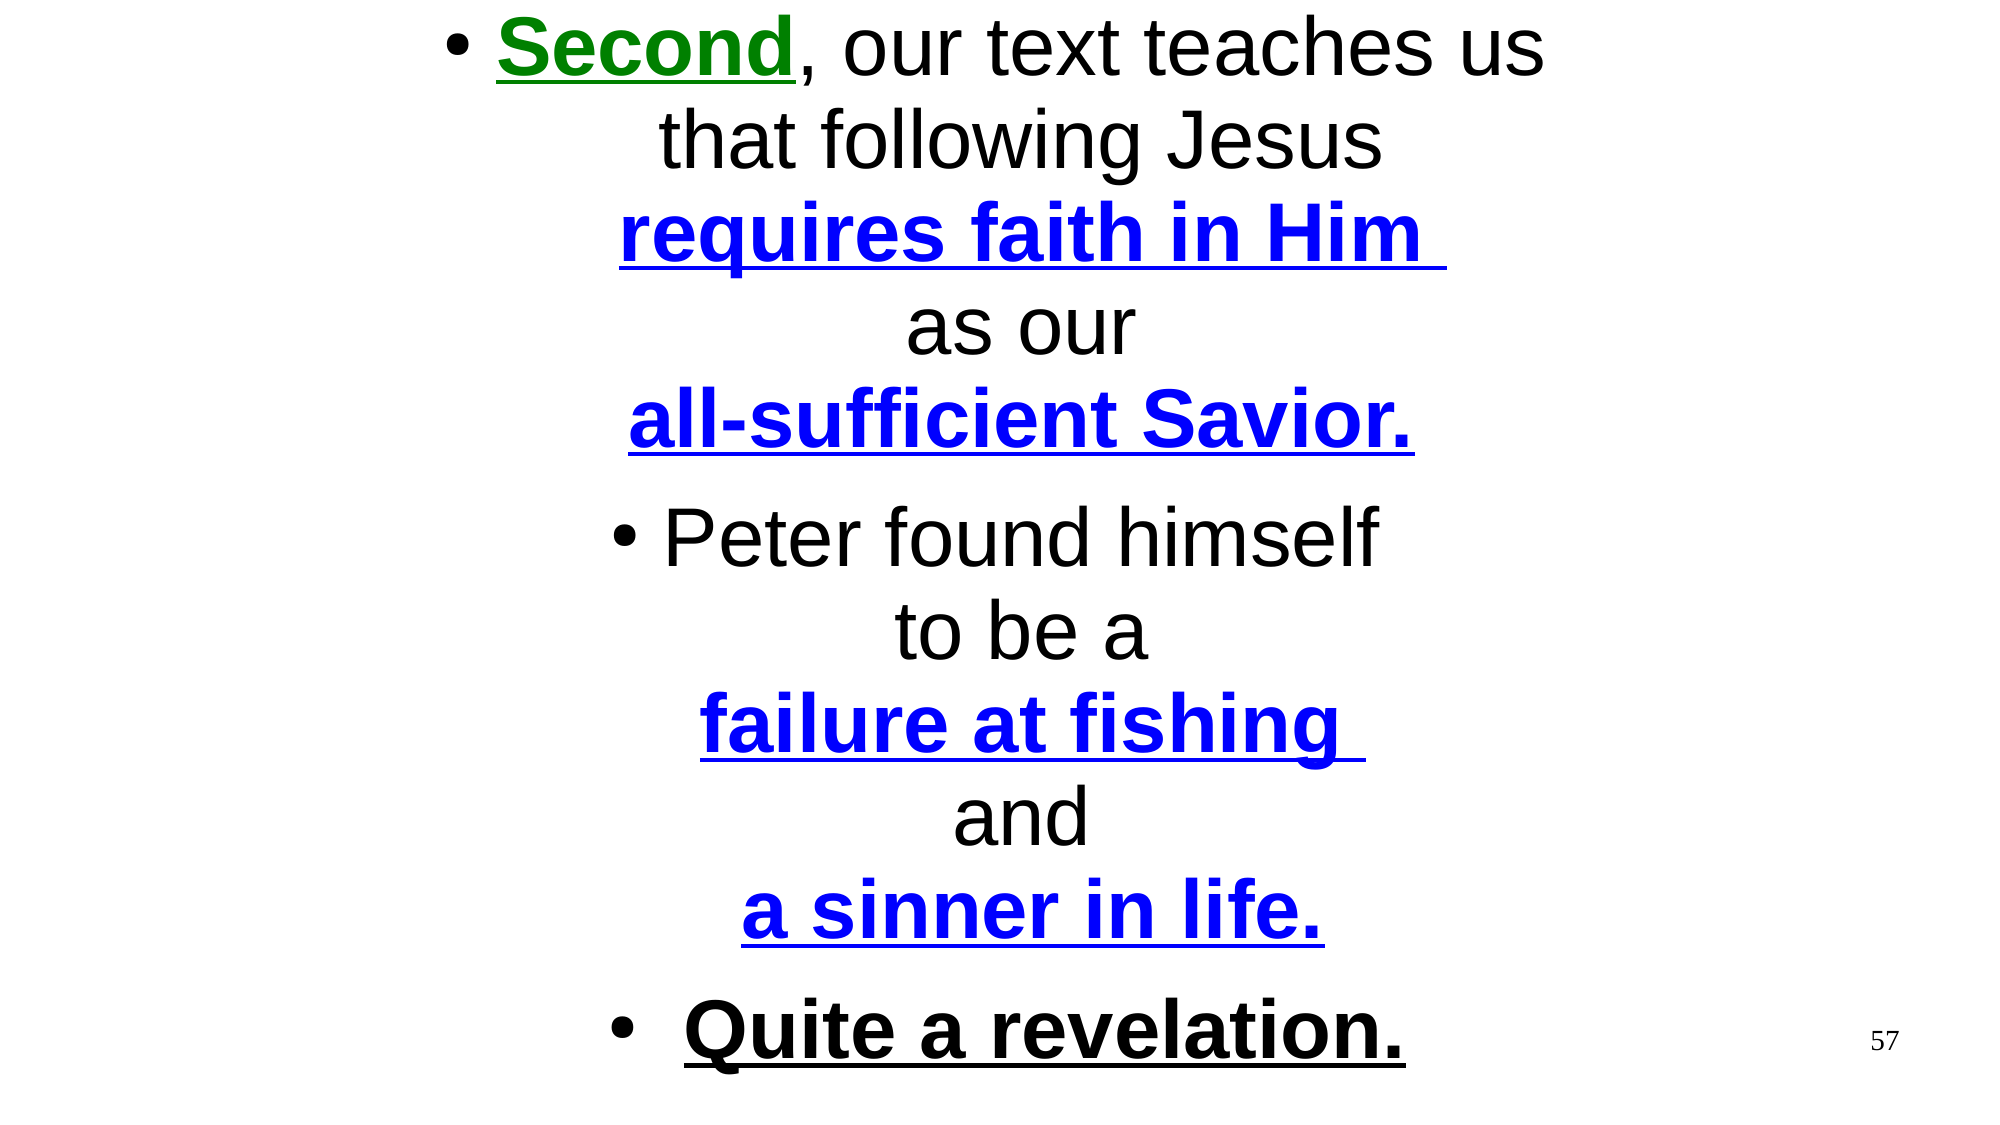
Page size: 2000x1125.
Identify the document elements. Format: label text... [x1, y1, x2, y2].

list Second, our text teaches us that following Jesus requires faith in Him as our all-sufficient Savior. Peter found himself to be a failure at fishing and a sinner in life. Quite a revelation. [0, 0, 1996, 1123]
